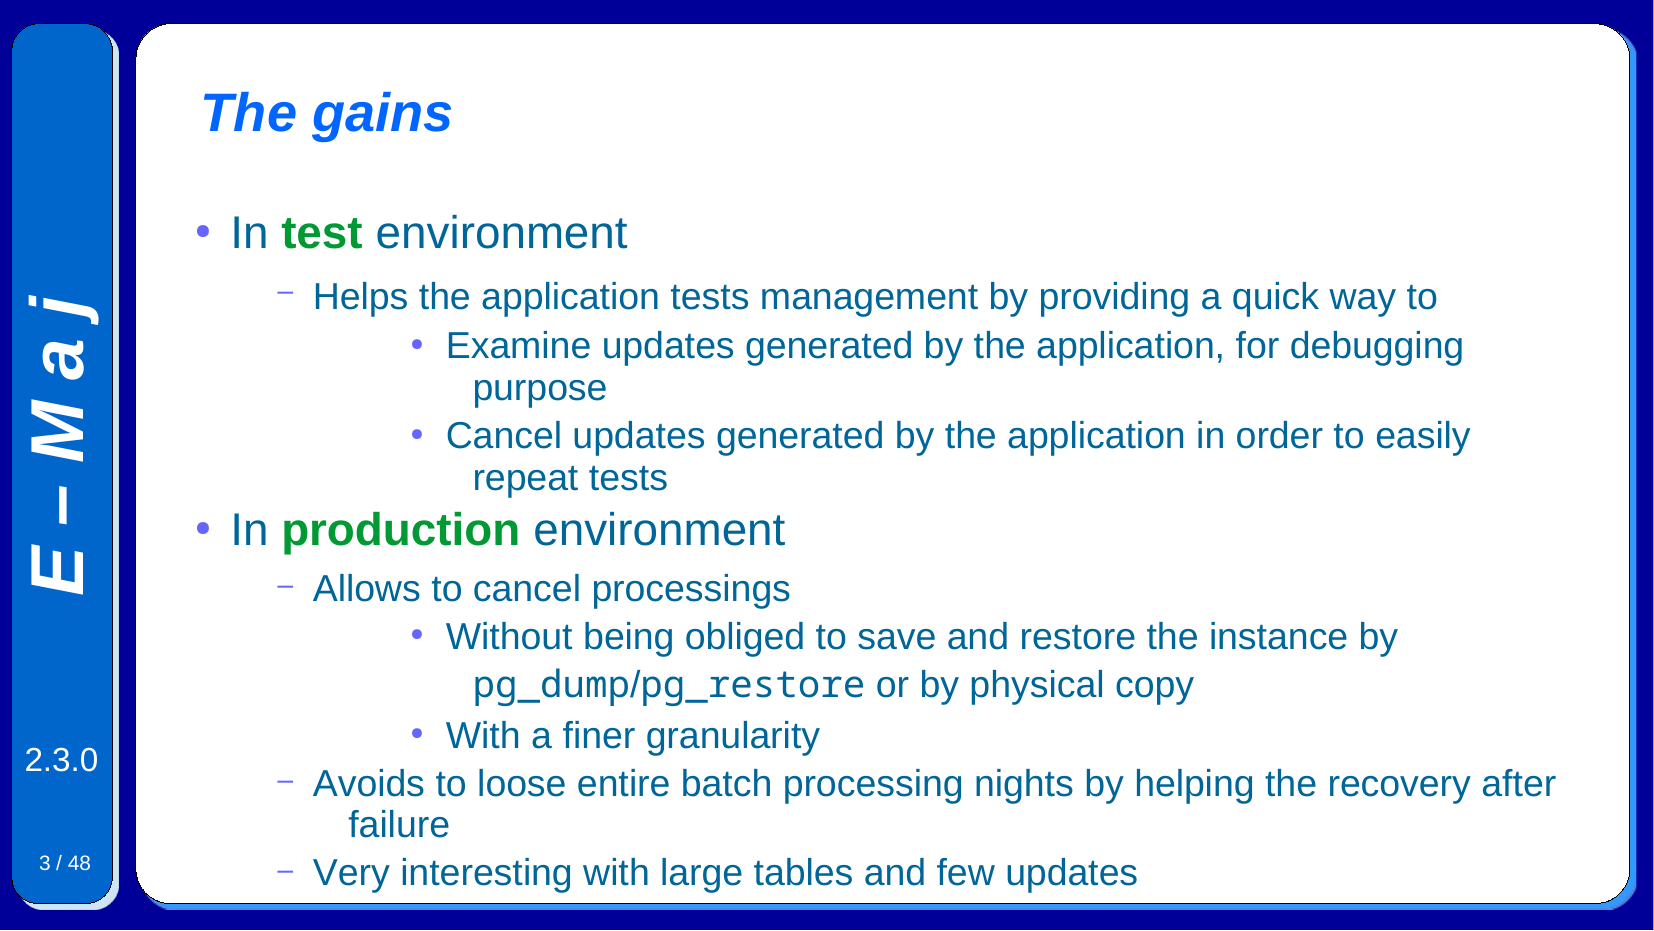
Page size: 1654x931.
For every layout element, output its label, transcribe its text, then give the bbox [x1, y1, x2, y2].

title The gains [200, 34, 1575, 191]
list In test environment Helps the application tests management by providing a quick way to Examine updates generated by the application, for debugging purpose Cancel updates generated by the application in order to easily repeat tests In production environment Allows to cancel processings Without being obliged to save and restore the instance by pg_dump/pg_restore or by physical copy With a finer granularity Avoids to loose entire batch processing nights by helping the recovery after failure Very interesting with large tables and few updates [177, 206, 1587, 889]
